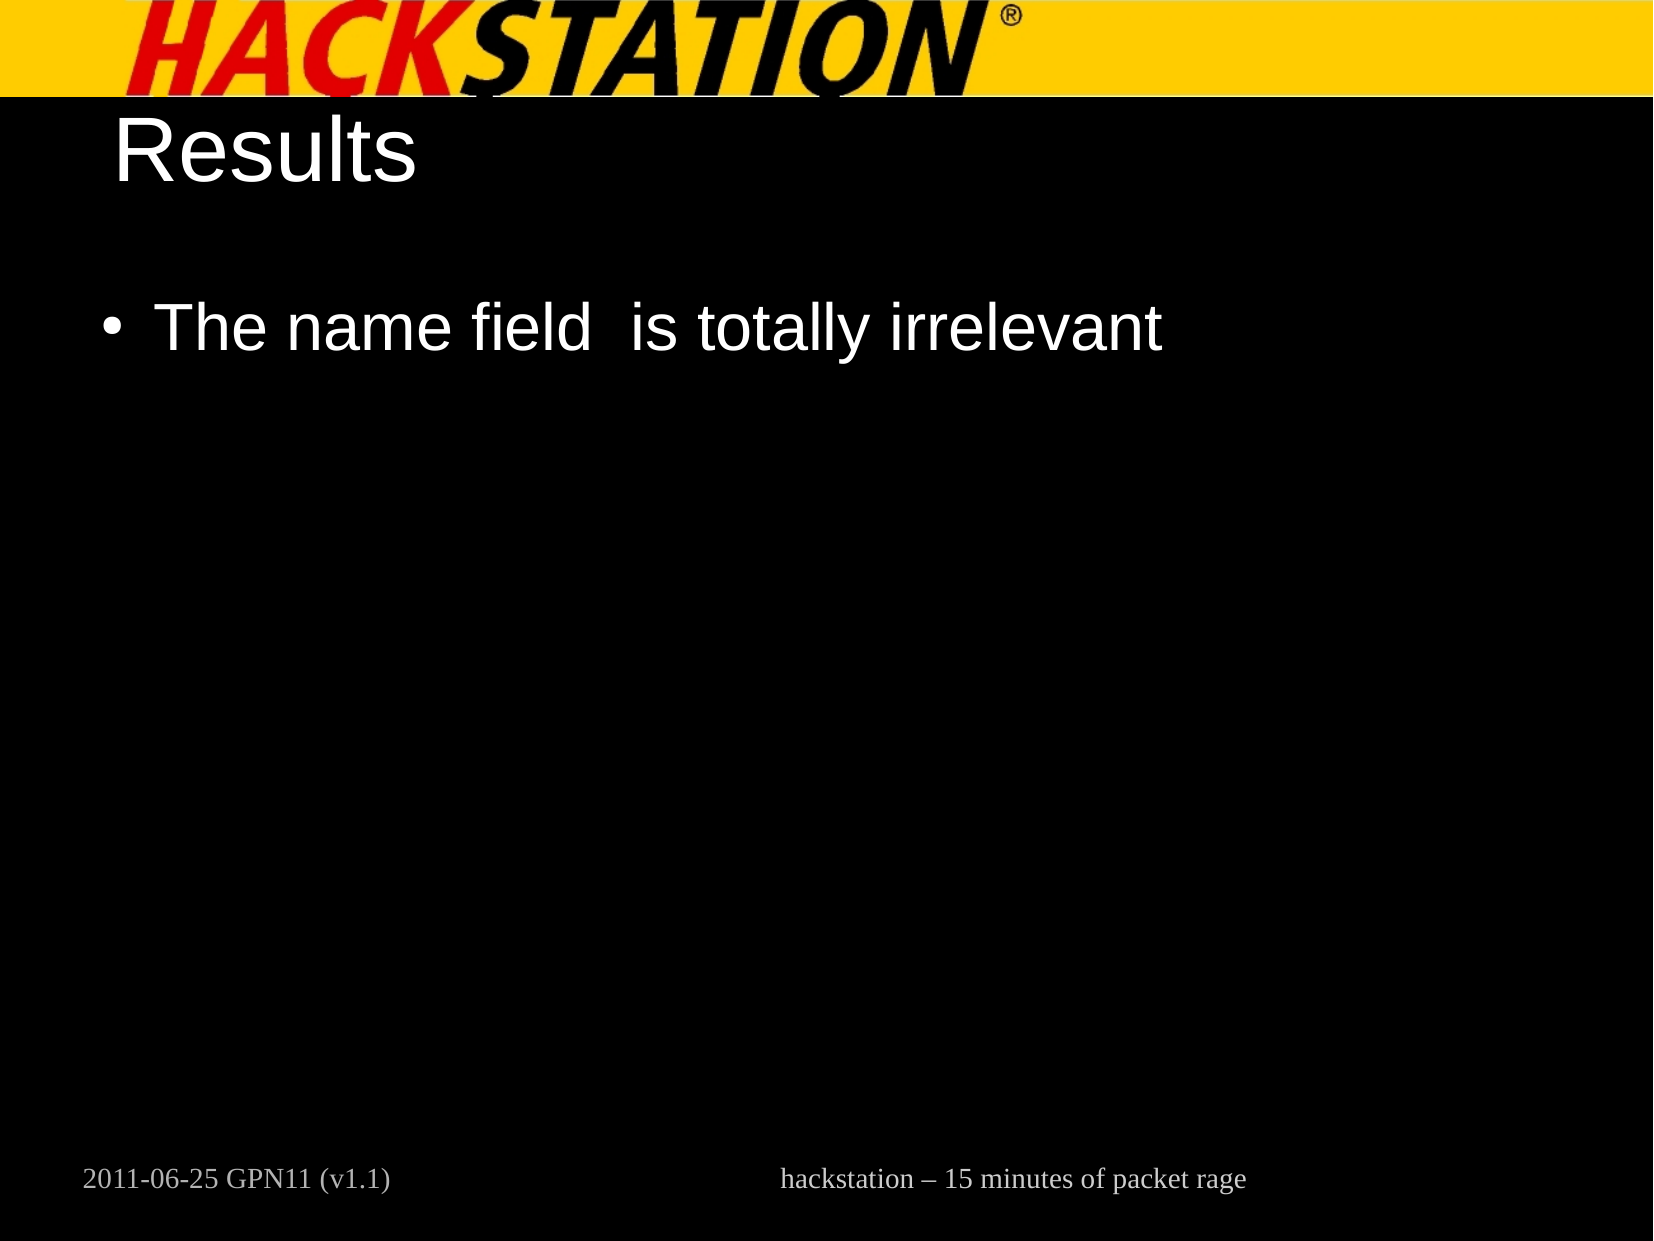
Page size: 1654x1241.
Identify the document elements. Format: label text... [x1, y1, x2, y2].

picture [0, 0, 1653, 97]
list The name field is totally irrelevant [82, 290, 1571, 1109]
title Results [112, 75, 1571, 226]
